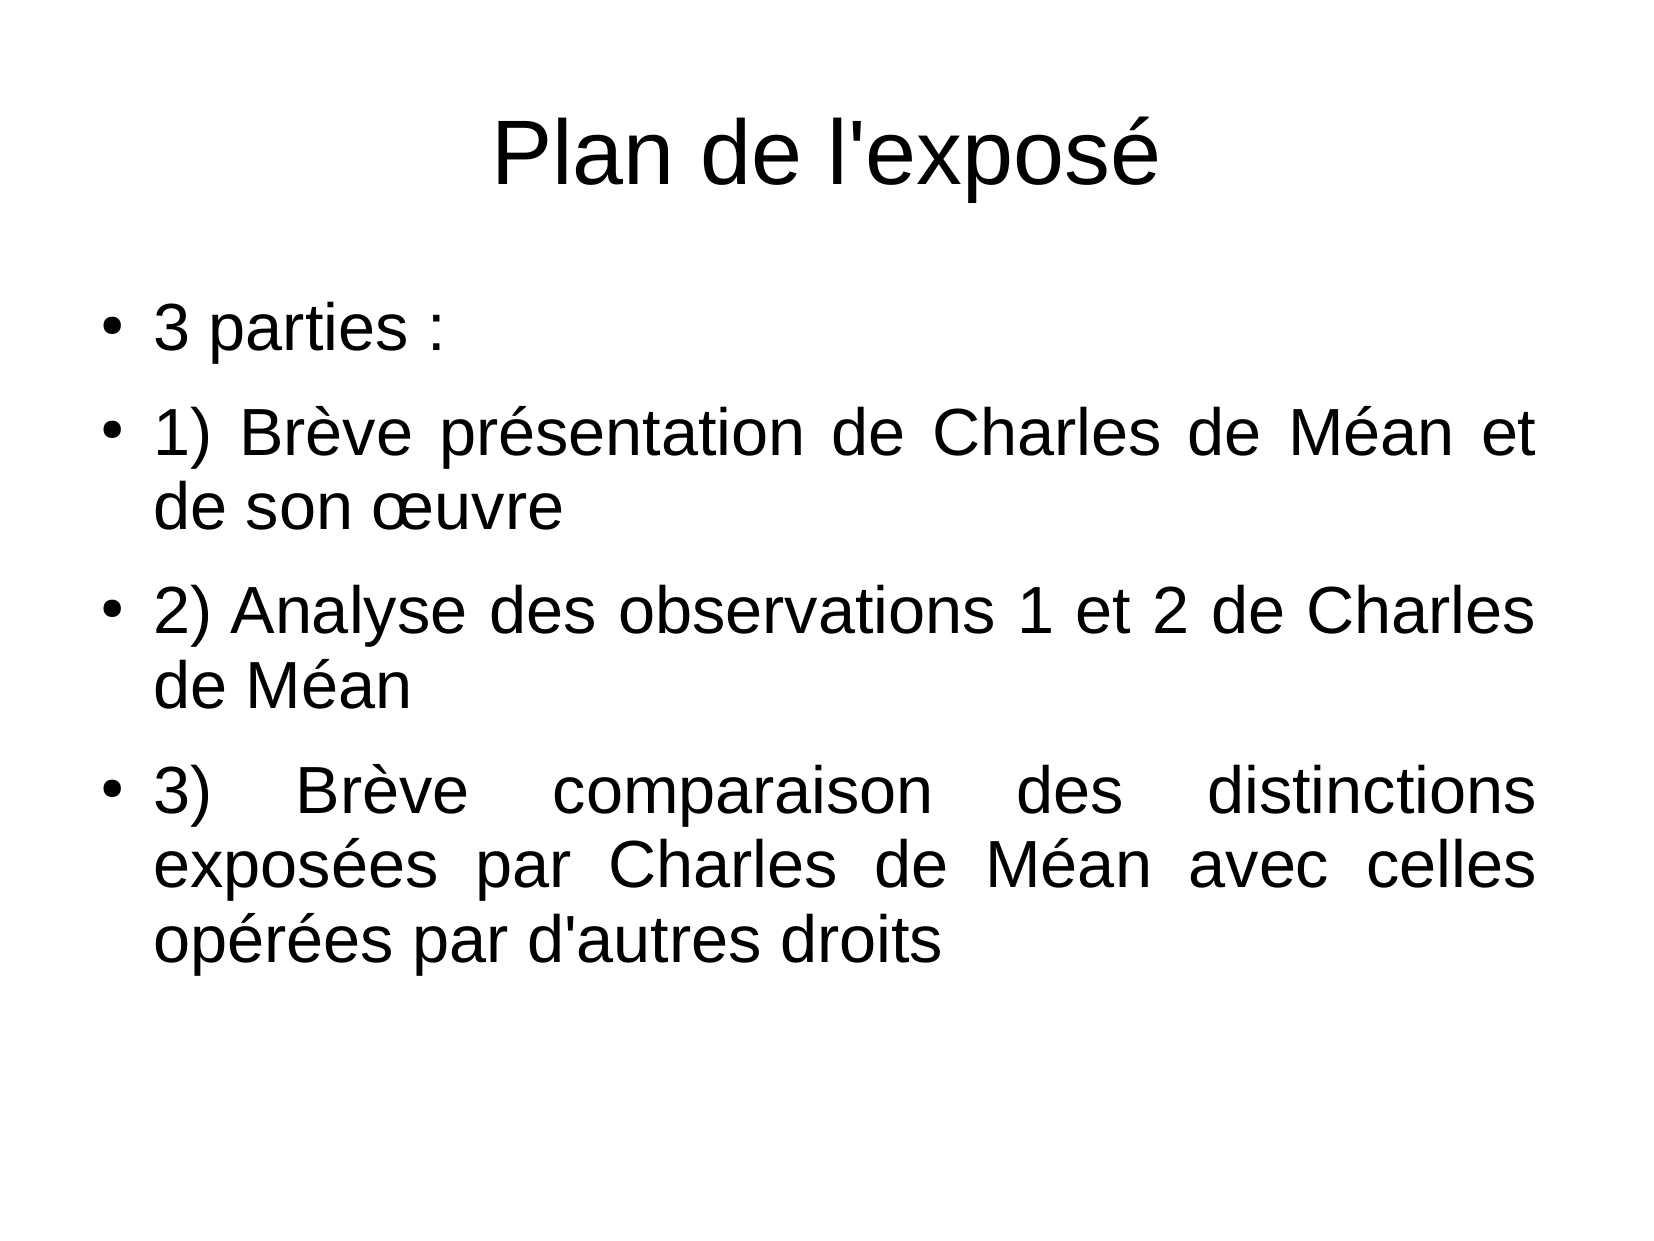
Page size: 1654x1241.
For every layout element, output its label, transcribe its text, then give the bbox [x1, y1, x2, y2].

title Plan de l'exposé [82, 49, 1571, 257]
list 3 parties : 1) Brève présentation de Charles de Méan et de son œuvre 2) Analyse des observations 1 et 2 de Charles de Méan 3) Brève comparaison des distinctions exposées par Charles de Méan avec celles opérées par d'autres droits [82, 290, 1538, 1010]
